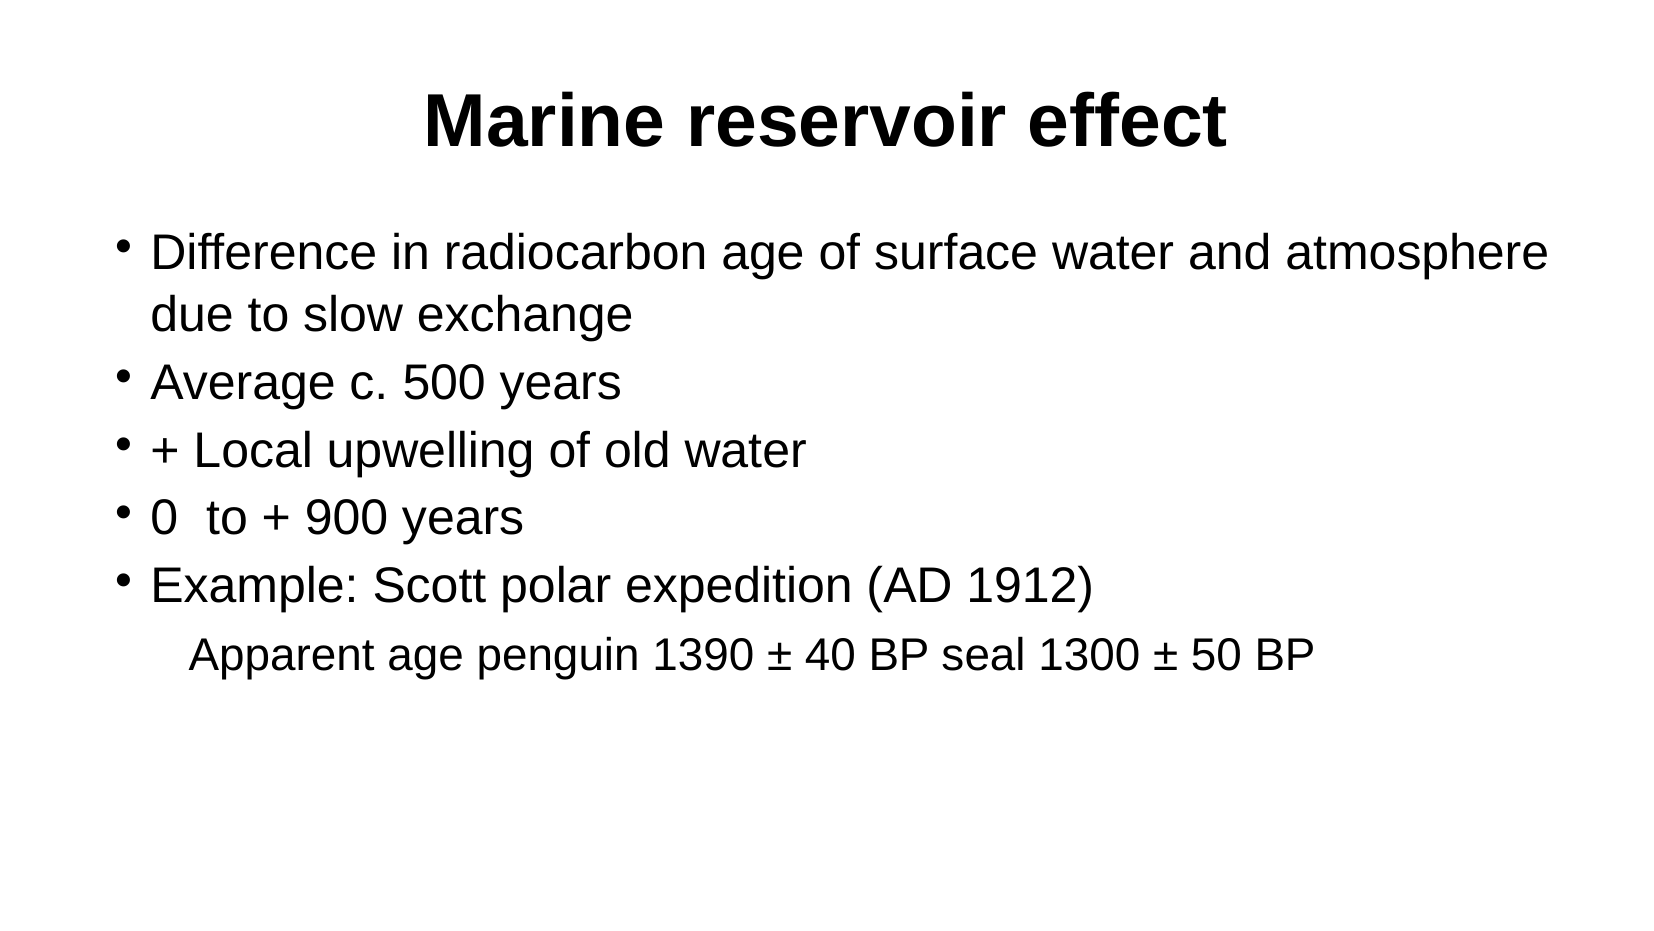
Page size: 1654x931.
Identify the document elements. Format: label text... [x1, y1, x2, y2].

text_box Marine reservoir effect [82, 37, 1570, 192]
text_box Difference in radiocarbon age of surface water and atmosphere due to slow exchange Average c. 500 years + Local upwelling of old water 0 to + 900 years Example: Scott polar expedition (AD 1912) Apparent age penguin 1390 ± 40 BP seal 1300 ± 50 BP [114, 216, 1603, 669]
